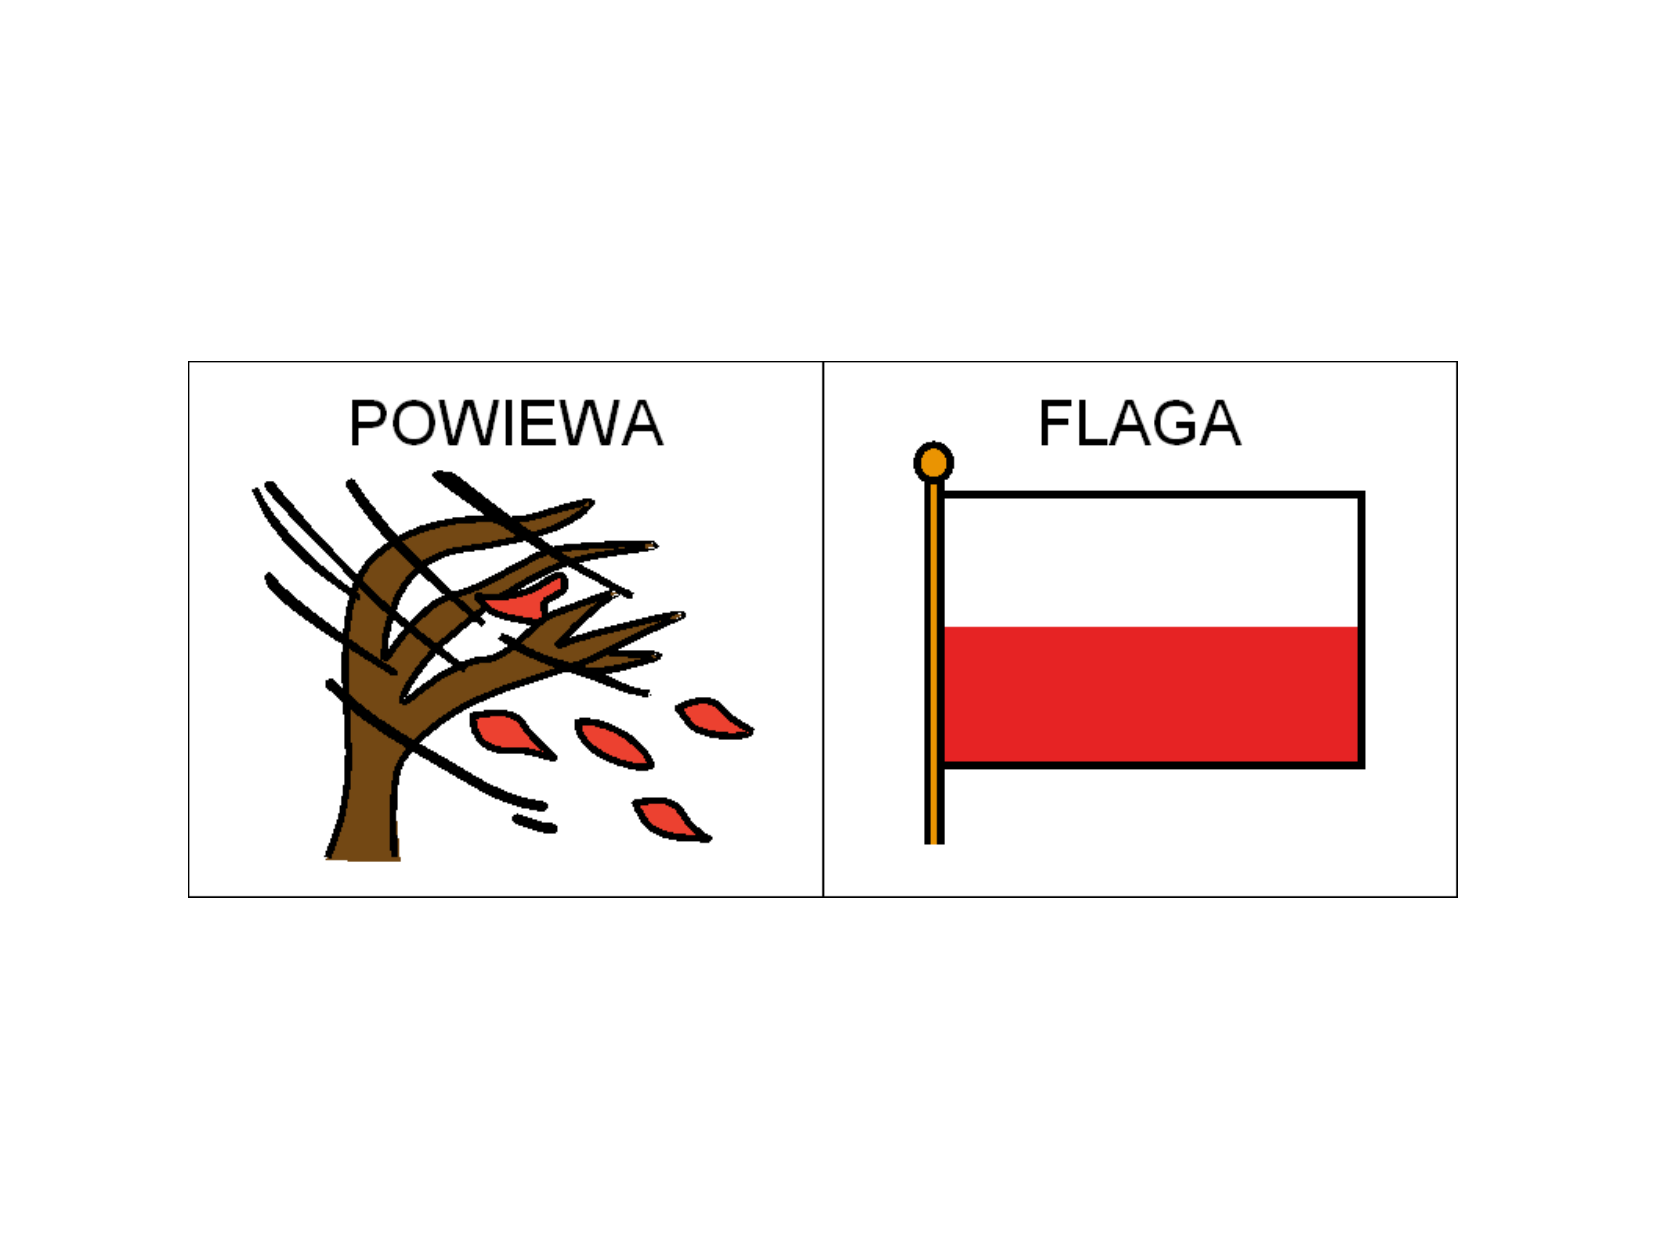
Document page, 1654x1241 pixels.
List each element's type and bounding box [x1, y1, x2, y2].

picture [188, 361, 1458, 898]
